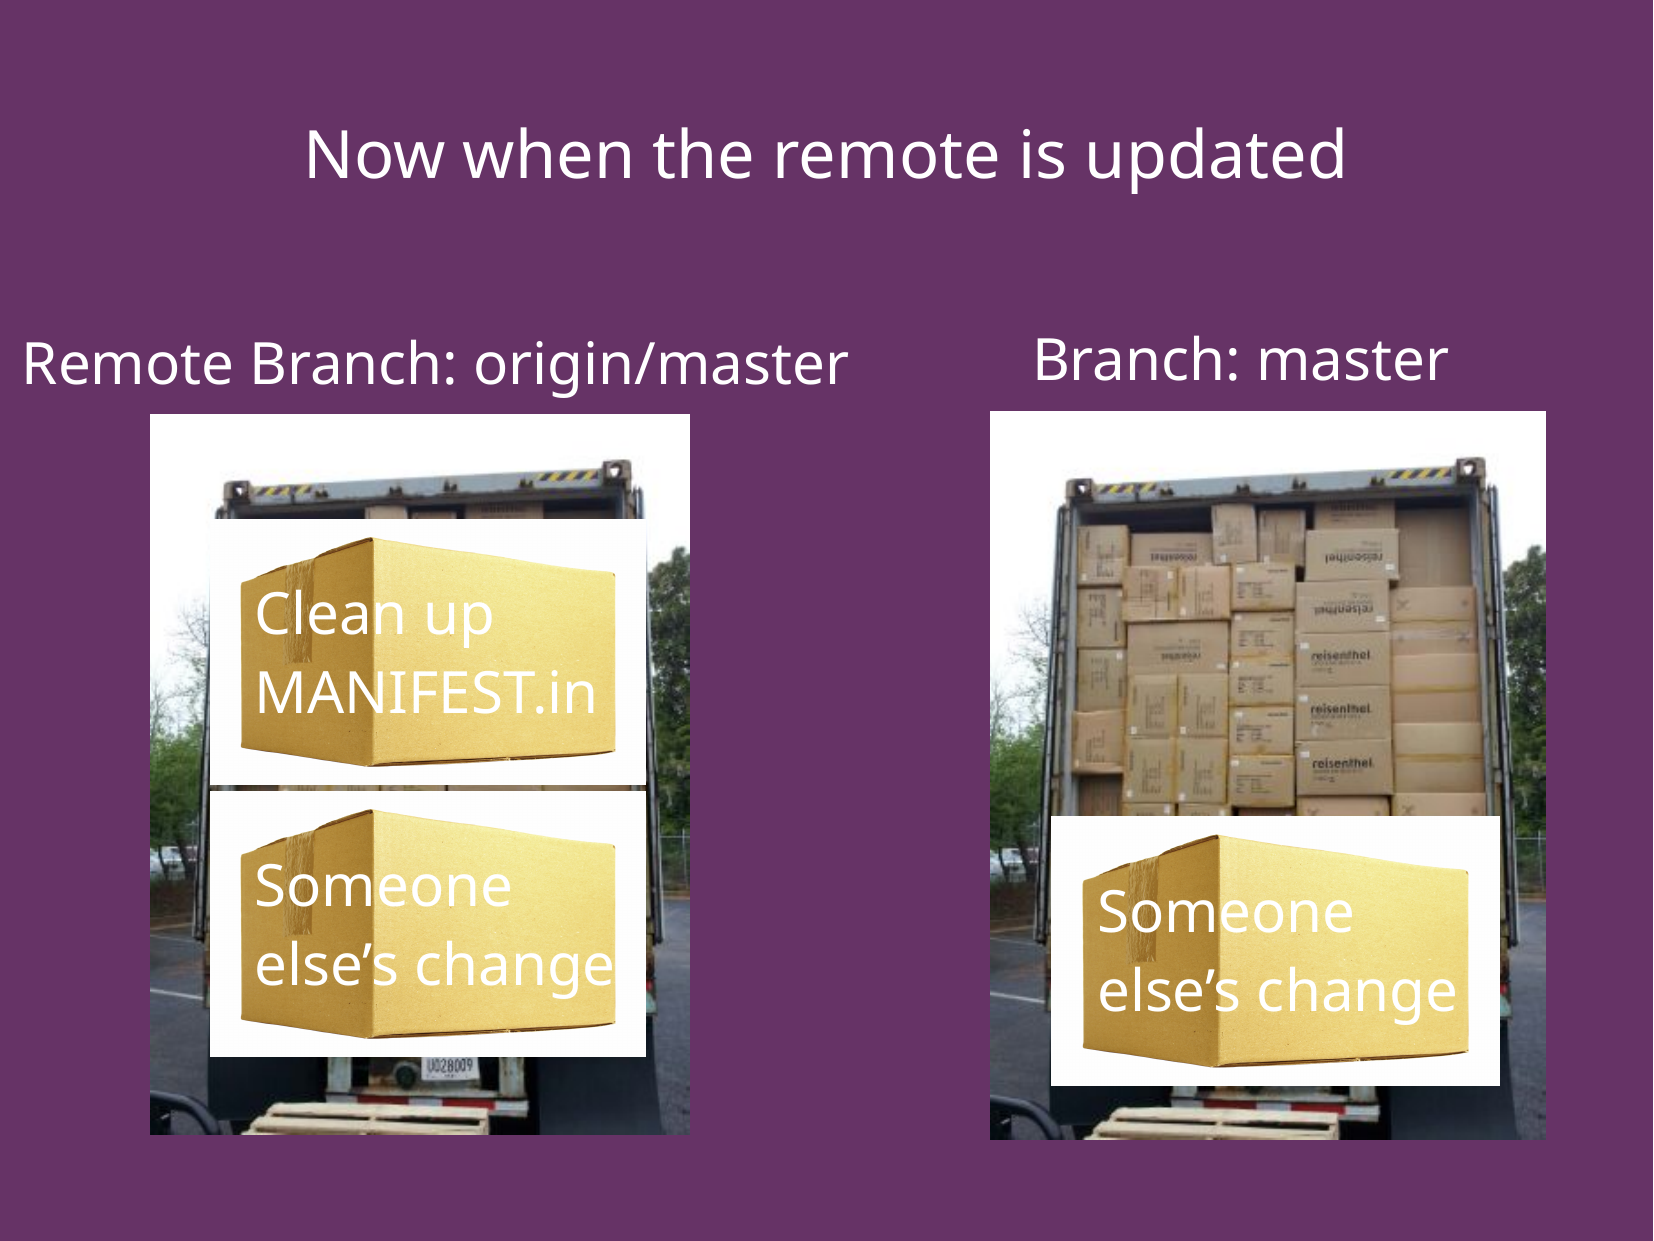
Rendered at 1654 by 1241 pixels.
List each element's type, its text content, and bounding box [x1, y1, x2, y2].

text_box Clean up MANIFEST.in [240, 564, 646, 788]
text_box Someone else’s change [1082, 862, 1531, 1088]
text_box Branch: master [1017, 310, 1497, 406]
picture [990, 411, 1546, 1141]
picture [150, 414, 690, 1135]
title Now when the remote is updated [82, 27, 1571, 279]
text_box Someone else’s change [240, 836, 676, 1060]
text_box Remote Branch: origin/master [7, 315, 916, 410]
